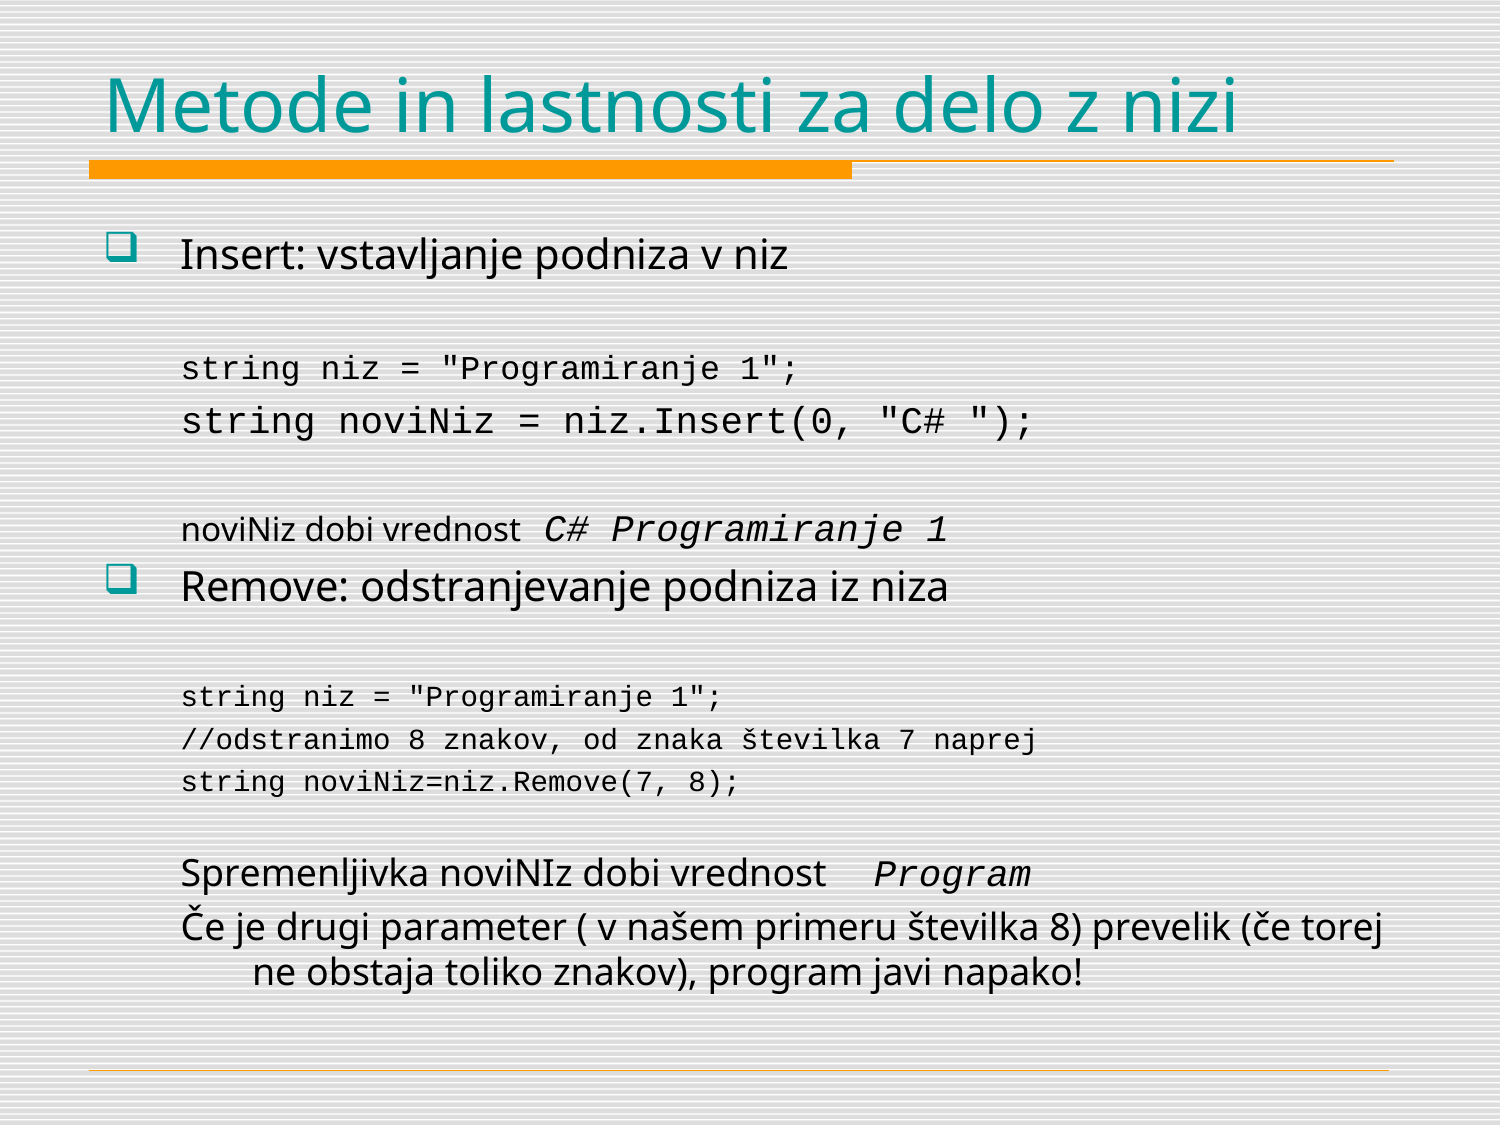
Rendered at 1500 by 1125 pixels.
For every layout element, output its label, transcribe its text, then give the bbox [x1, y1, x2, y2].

title Metode in lastnosti za delo z nizi [88, 42, 1401, 155]
list Insert: vstavljanje podniza v niz string niz = "Programiranje 1"; string noviNiz = niz.Insert(0, "C# "); noviNiz dobi vrednost C# Programiranje 1 Remove: odstranjevanje podniza iz niza string niz = "Programiranje 1"; //odstranimo 8 znakov, od znaka številka 7 naprej string noviNiz=niz.Remove(7, 8); Spremenljivka noviNIz dobi vrednost Program Če je drugi parameter ( v našem primeru številka 8) prevelik (če torej ne obstaja toliko znakov), program javi napako! [88, 220, 1401, 1059]
picture [0, 0, 1500, 1125]
